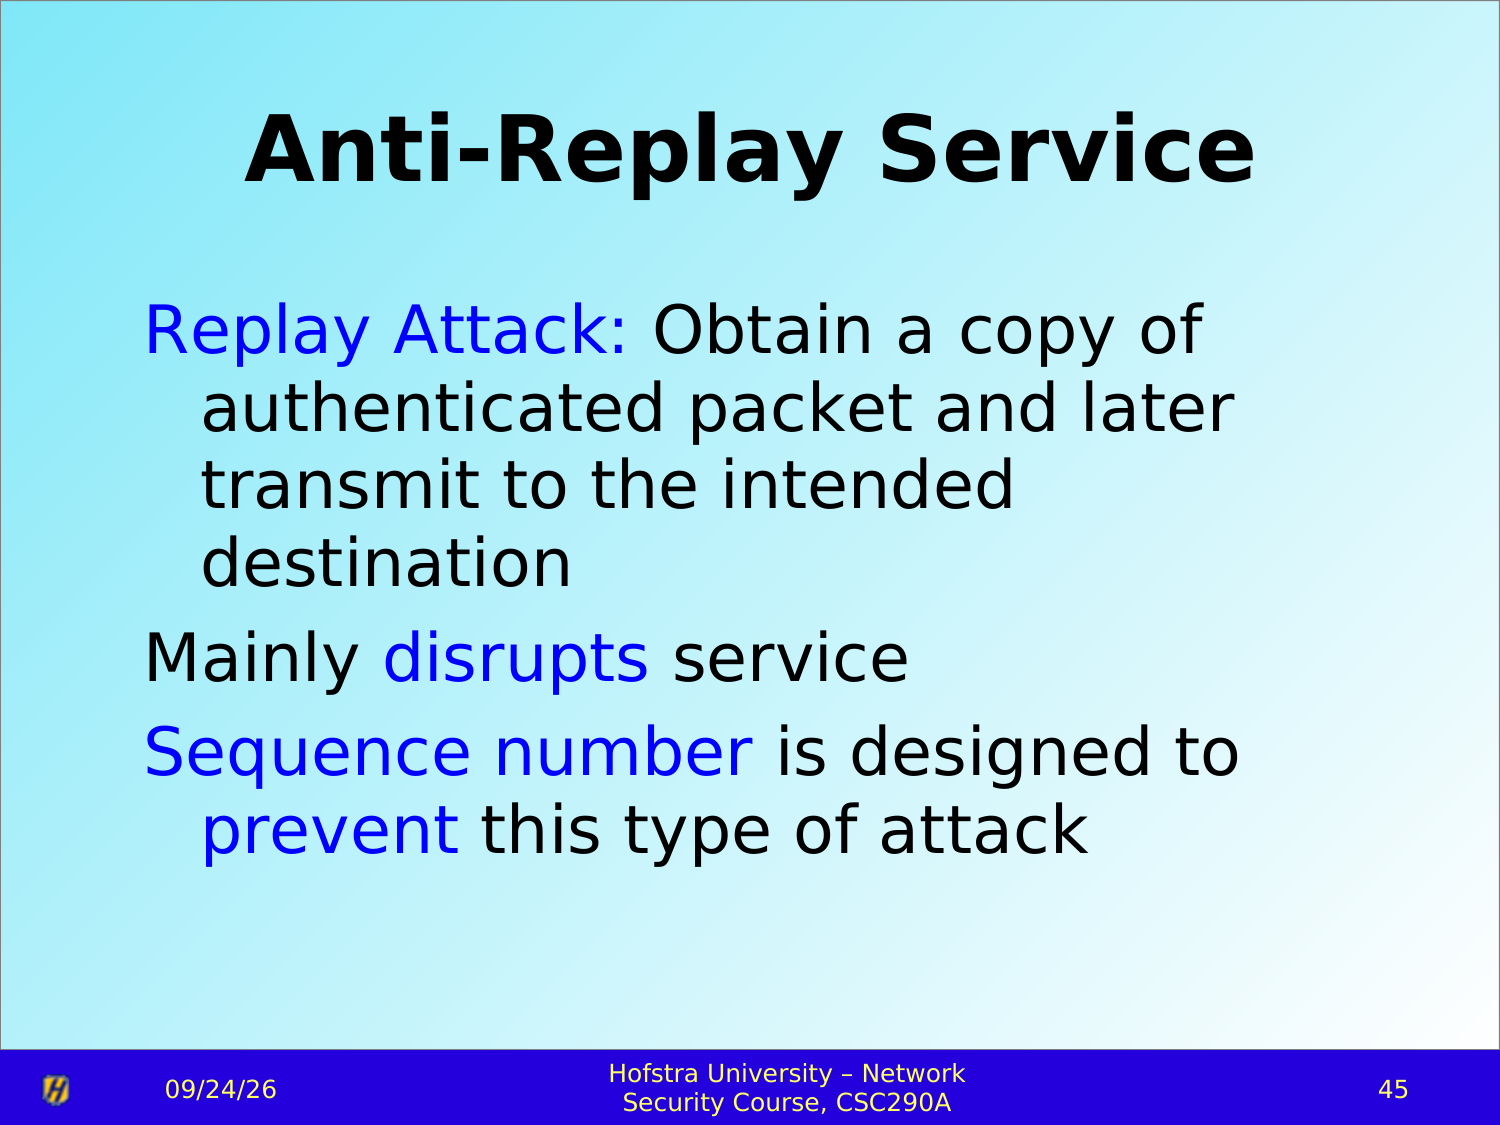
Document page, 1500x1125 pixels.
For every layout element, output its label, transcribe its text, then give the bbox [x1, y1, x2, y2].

picture [37, 1072, 76, 1110]
title Anti-Replay Service [112, 85, 1391, 212]
list Replay Attack: Obtain a copy of authenticated packet and later transmit to the intended destination Mainly disrupts service Sequence number is designed to prevent this type of attack [128, 283, 1404, 959]
